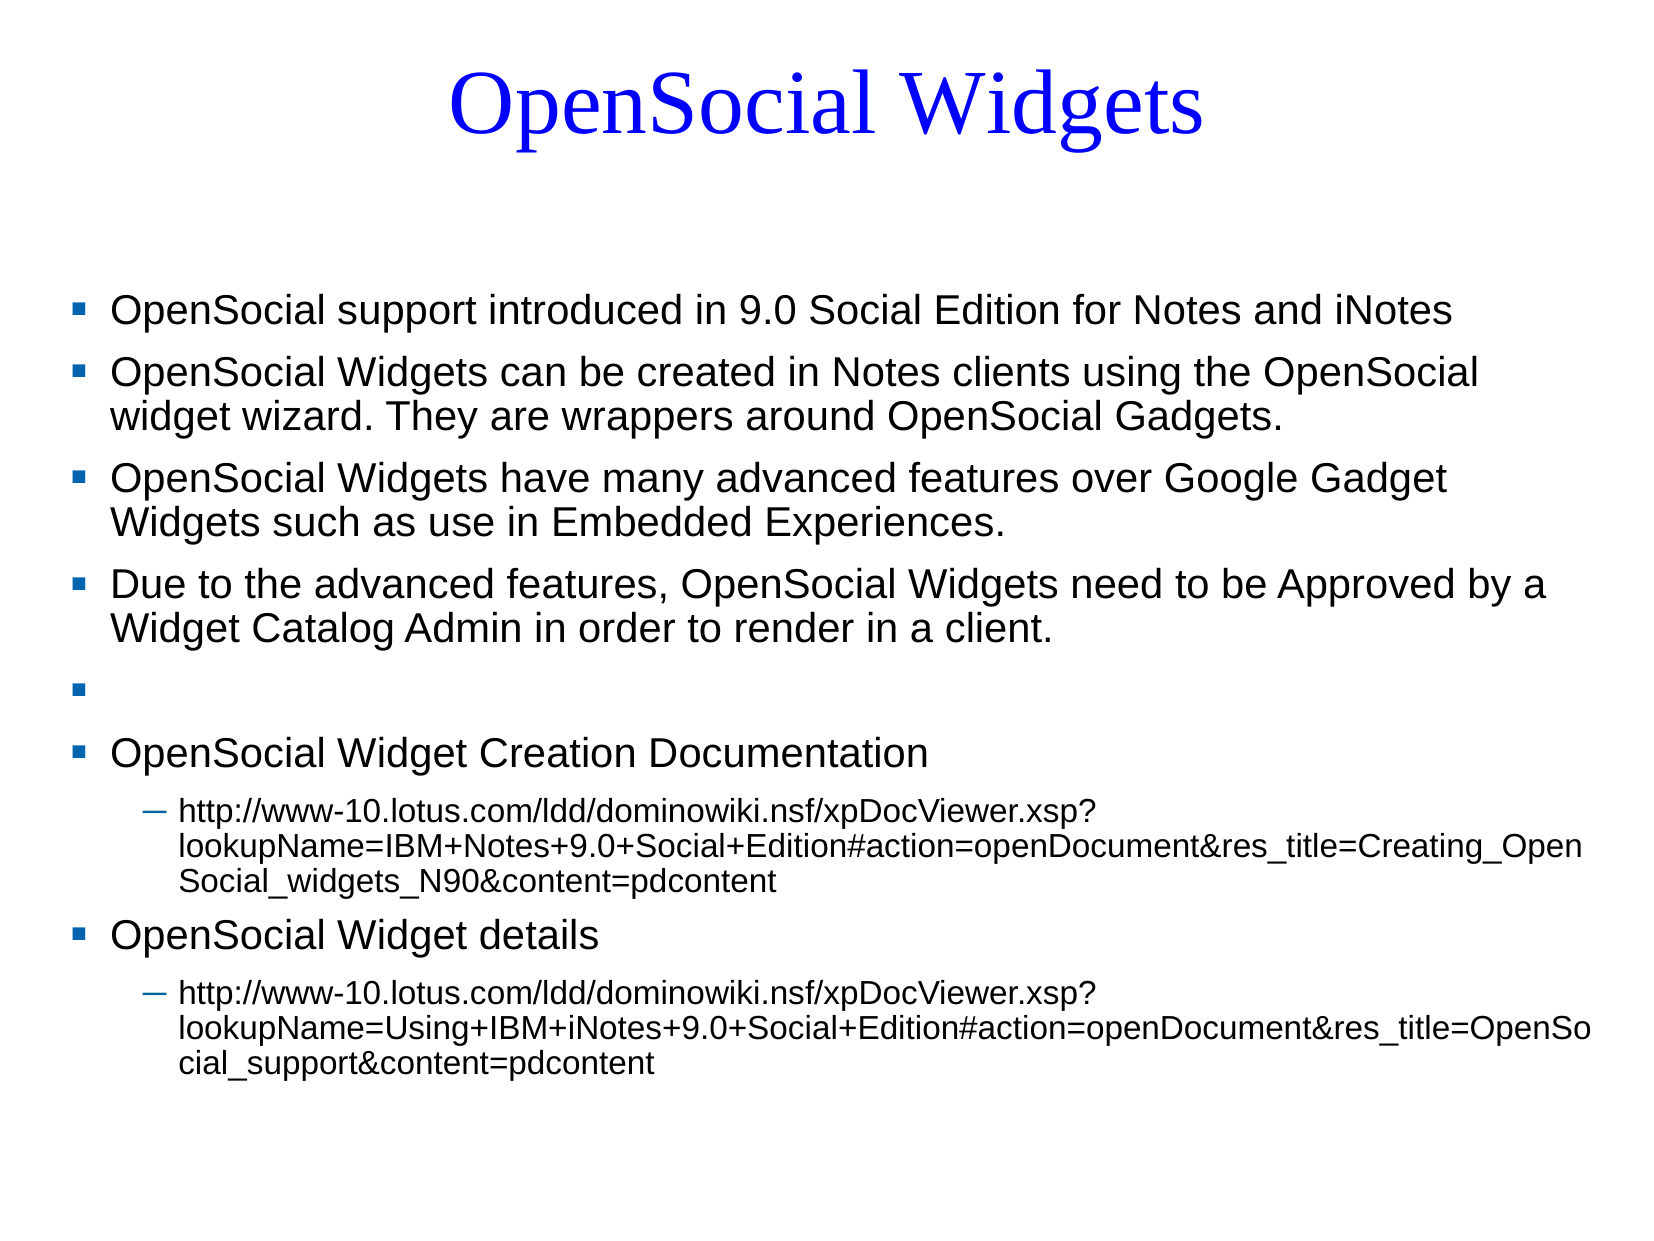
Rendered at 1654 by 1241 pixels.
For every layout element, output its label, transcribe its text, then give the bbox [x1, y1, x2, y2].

list OpenSocial support introduced in 9.0 Social Edition for Notes and iNotes OpenSocial Widgets can be created in Notes clients using the OpenSocial widget wizard. They are wrappers around OpenSocial Gadgets. OpenSocial Widgets have many advanced features over Google Gadget Widgets such as use in Embedded Experiences. Due to the advanced features, OpenSocial Widgets need to be Approved by a Widget Catalog Admin in order to render in a client. OpenSocial Widget Creation Documentation http://www-10.lotus.com/ldd/dominowiki.nsf/xpDocViewer.xsp?lookupName=IBM+Notes+9.0+Social+Edition#action=openDocument&res_title=Creating_OpenSocial_widgets_N90&content=pdcontent OpenSocial Widget details http://www-10.lotus.com/ldd/dominowiki.nsf/xpDocViewer.xsp?lookupName=Using+IBM+iNotes+9.0+Social+Edition#action=openDocument&res_title=OpenSocial_support&content=pdcontent [54, 288, 1605, 1108]
title OpenSocial Widgets [121, 21, 1534, 172]
